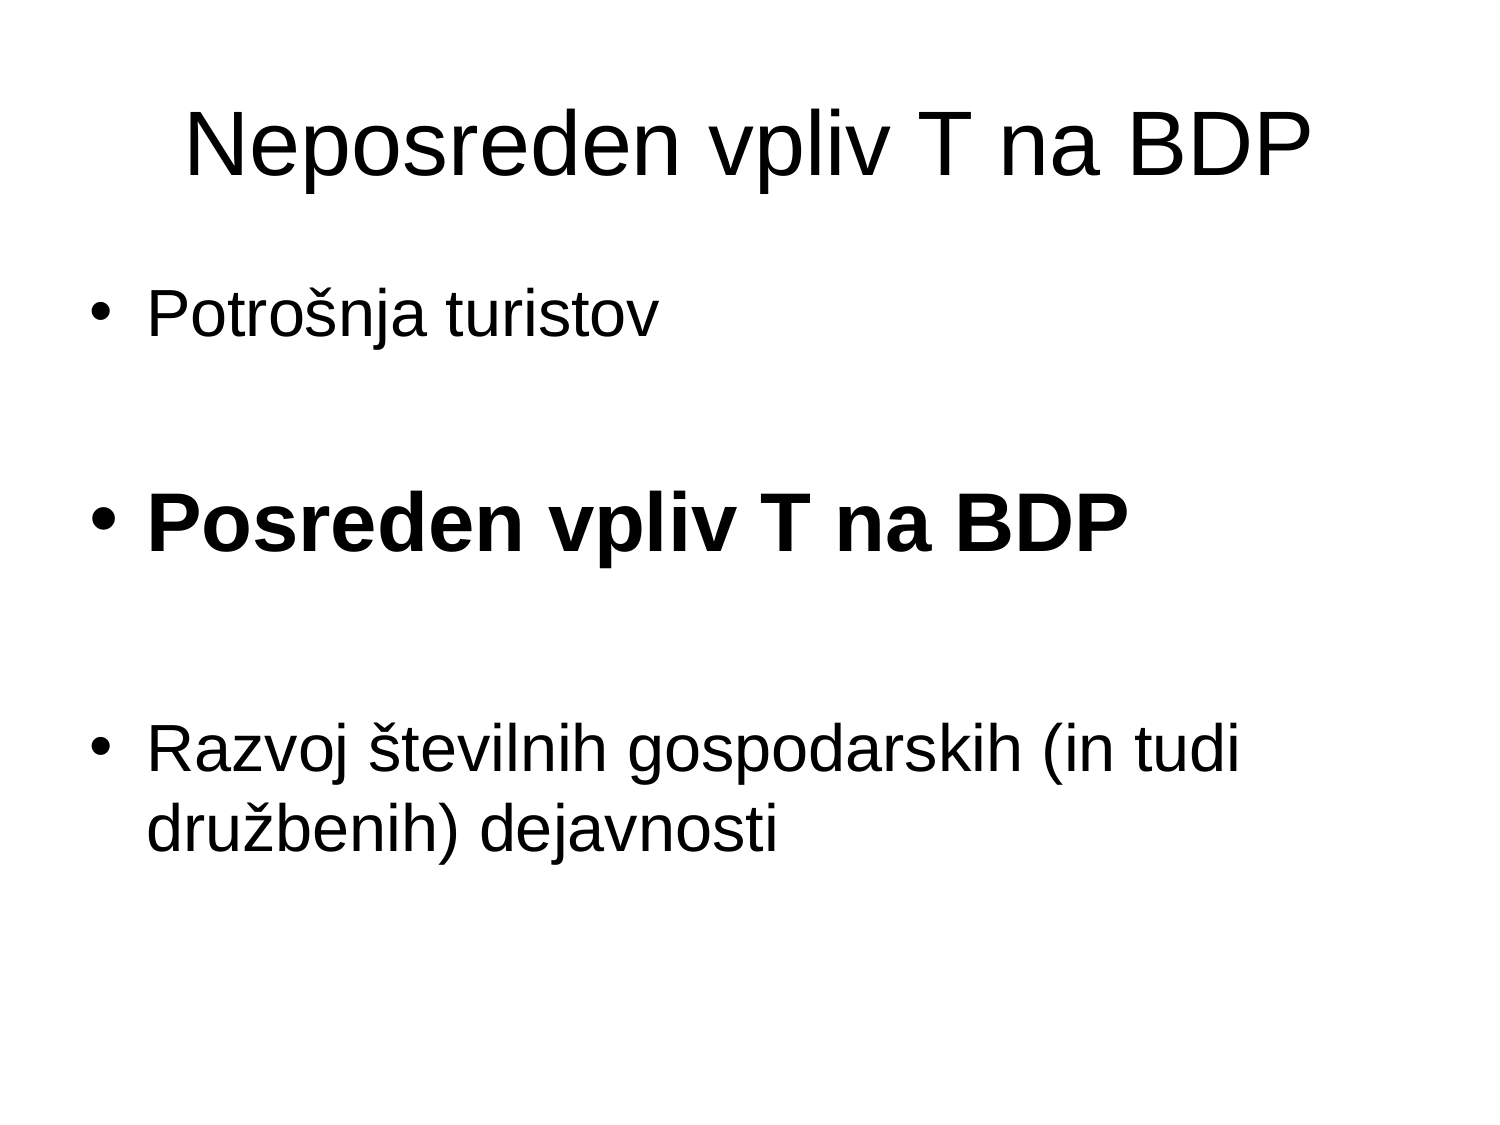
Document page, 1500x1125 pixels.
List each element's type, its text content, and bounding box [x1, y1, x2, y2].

list Potrošnja turistov Posreden vpliv T na BDP Razvoj številnih gospodarskih (in tudi družbenih) dejavnosti [75, 262, 1426, 1066]
title Neposreden vpliv T na BDP [75, 45, 1426, 233]
